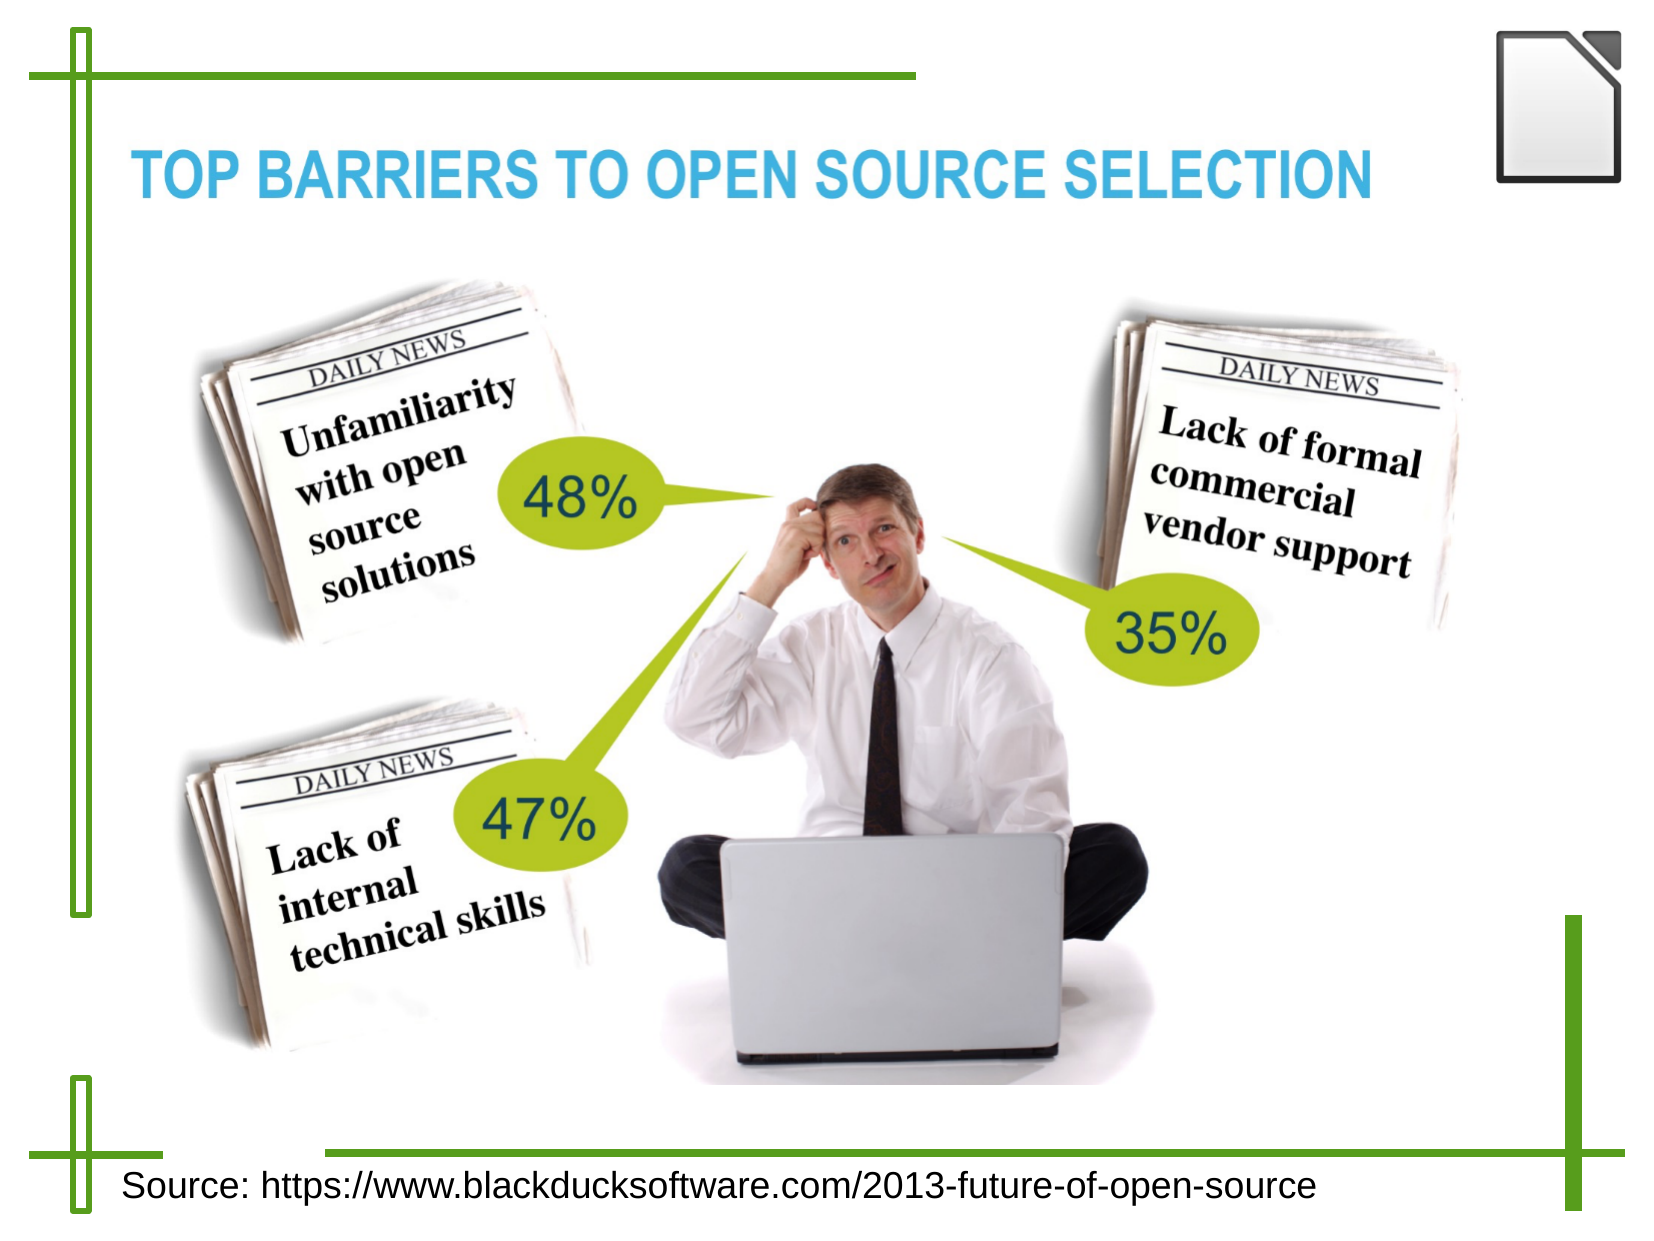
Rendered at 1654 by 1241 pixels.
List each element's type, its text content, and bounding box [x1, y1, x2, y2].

picture [1494, 29, 1624, 186]
text_box Source: https://www.blackducksoftware.com/2013-future-of-open-source [106, 1157, 1333, 1215]
picture [118, 138, 1489, 1085]
